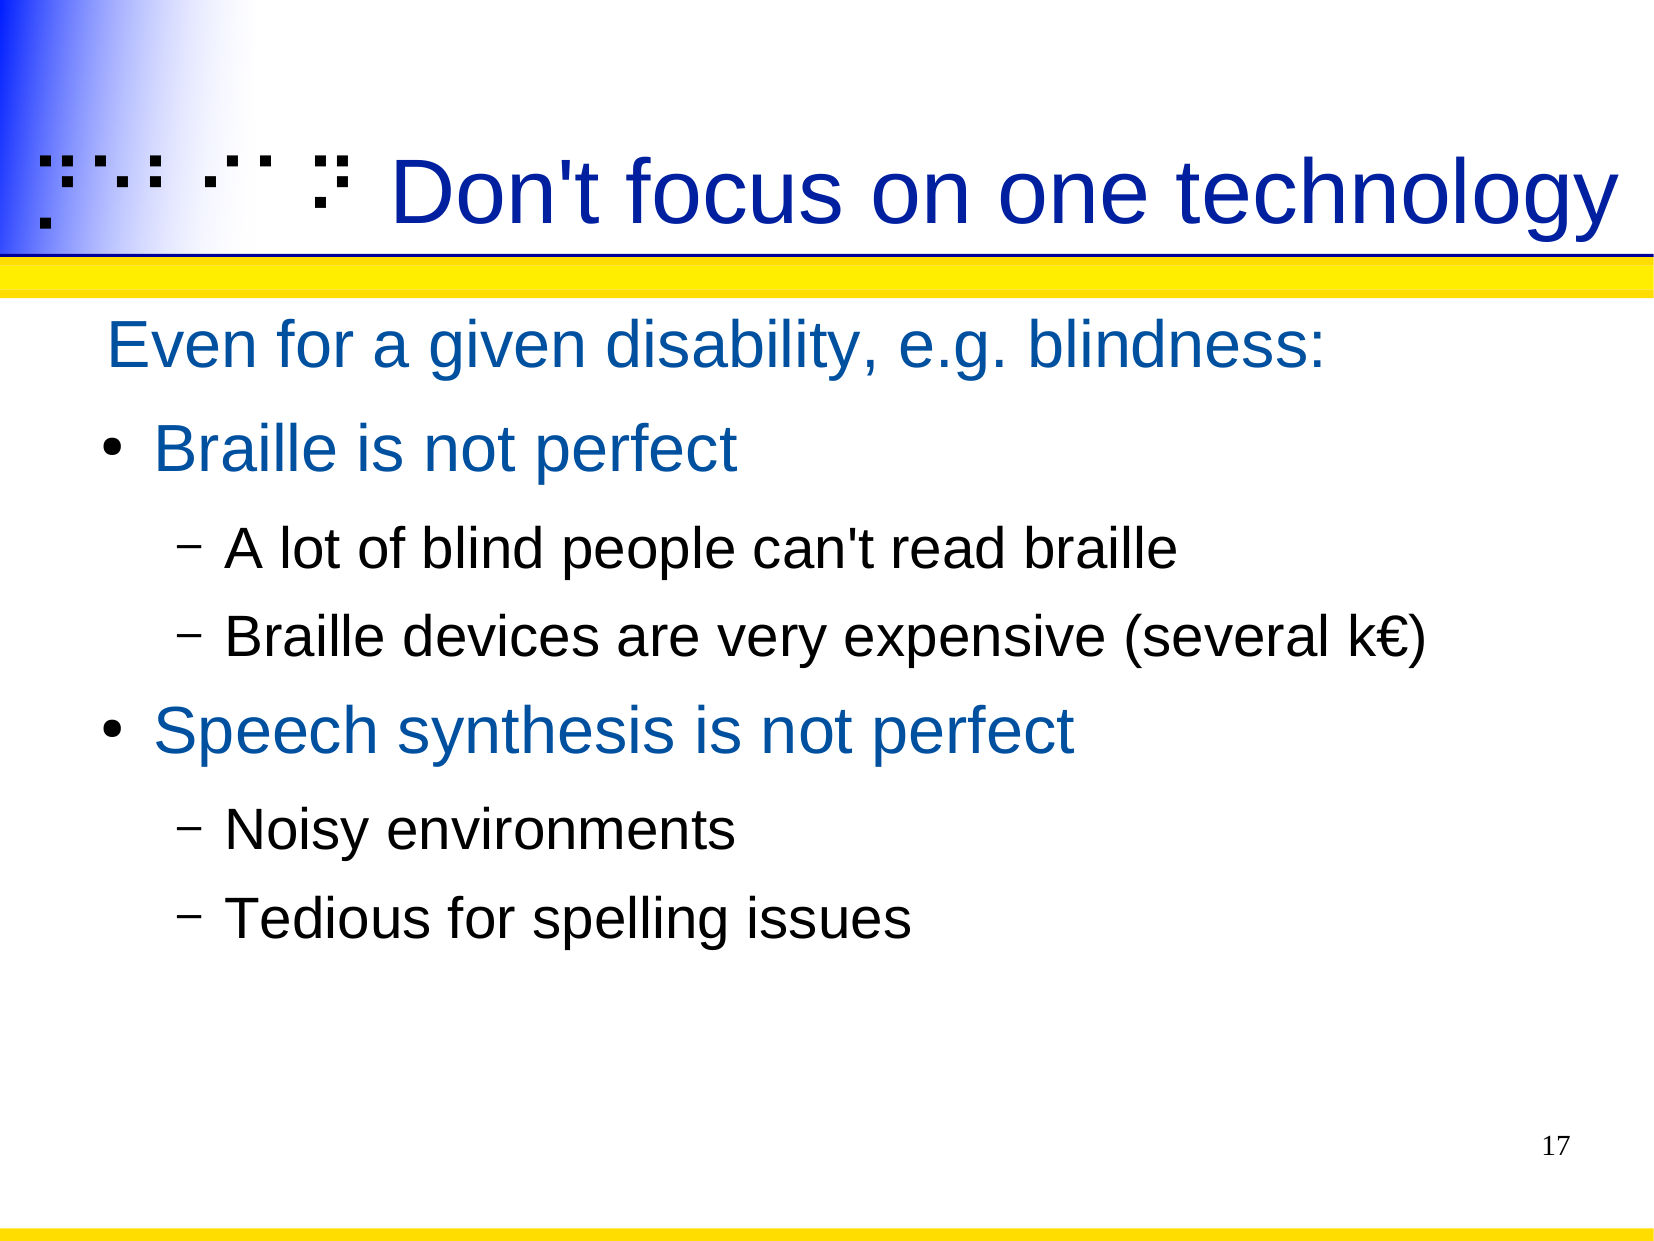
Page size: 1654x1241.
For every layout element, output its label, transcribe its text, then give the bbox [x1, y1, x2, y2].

title Don't focus on one technology [336, 134, 1622, 250]
list Even for a given disability, e.g. blindness: Braille is not perfect A lot of blind people can't read braille Braille devices are very expensive (several k€) Speech synthesis is not perfect Noisy environments Tedious for spelling issues [82, 307, 1571, 1126]
